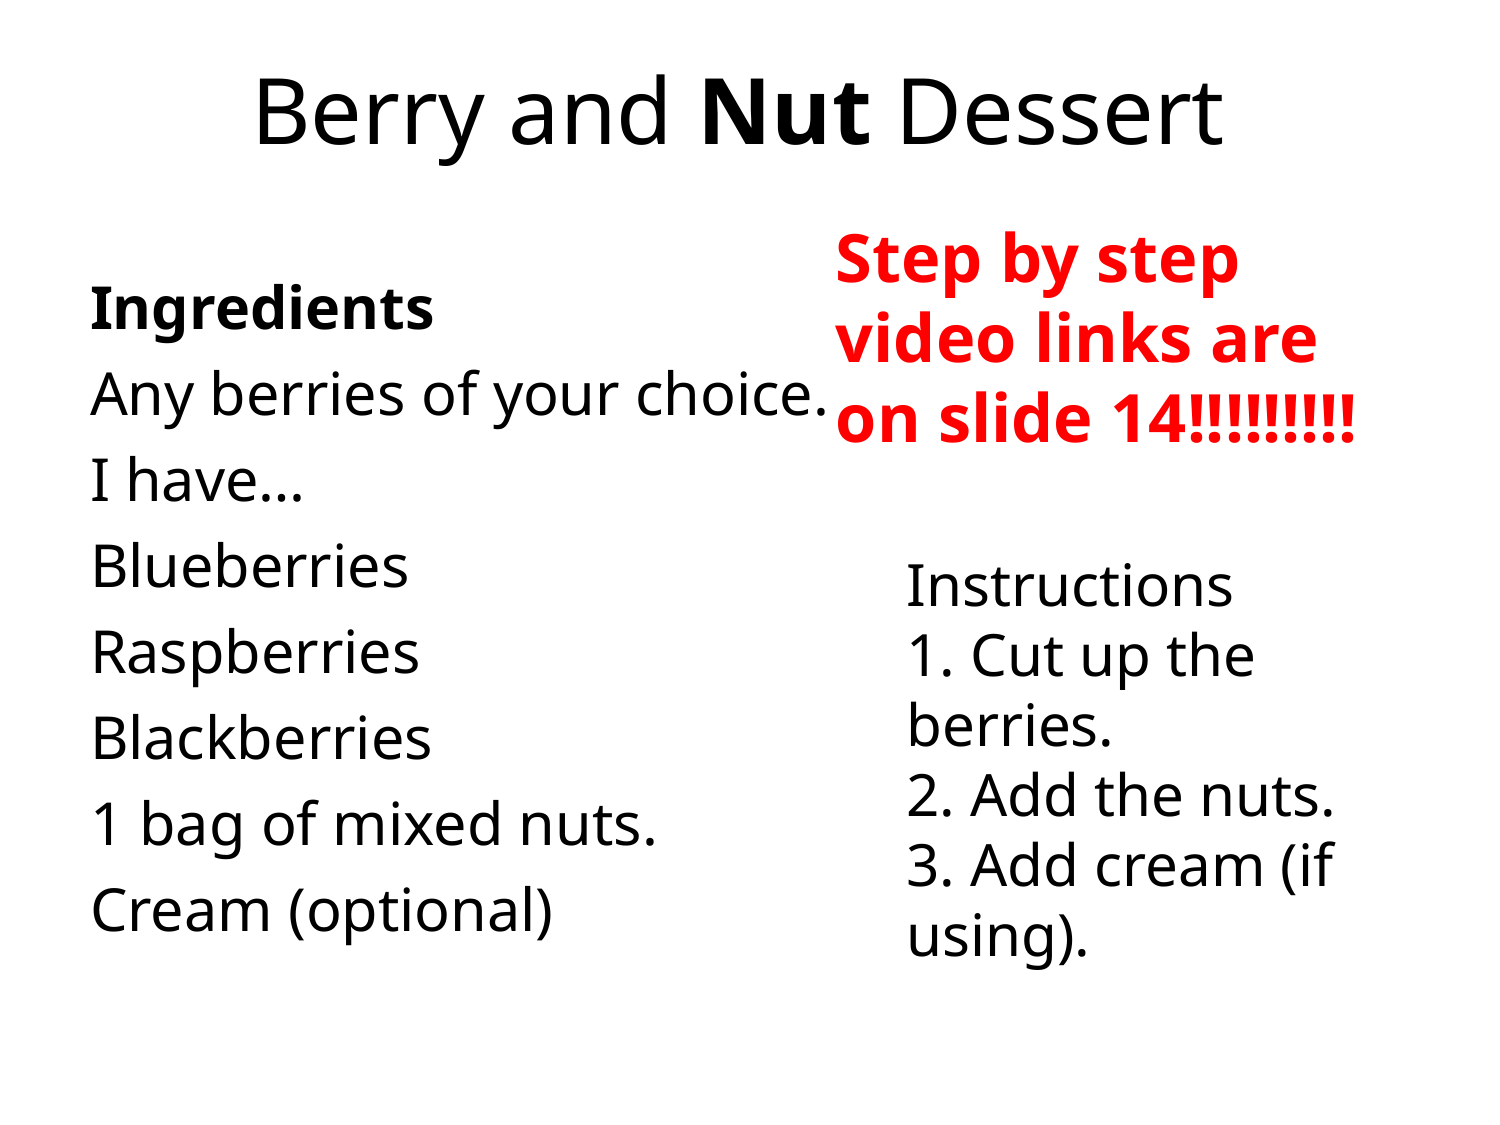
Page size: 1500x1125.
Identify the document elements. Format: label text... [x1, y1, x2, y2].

text_box Instructions 1. Cut up the berries. 2. Add the nuts. 3. Add cream (if using). [891, 540, 1459, 1071]
title Berry and Nut Dessert [75, 45, 1426, 233]
text_box Step by step video links are on slide 14!!!!!!!!! [820, 208, 1412, 466]
list Ingredients Any berries of your choice. I have… Blueberries Raspberries Blackberries 1 bag of mixed nuts. Cream (optional) [75, 262, 857, 1005]
